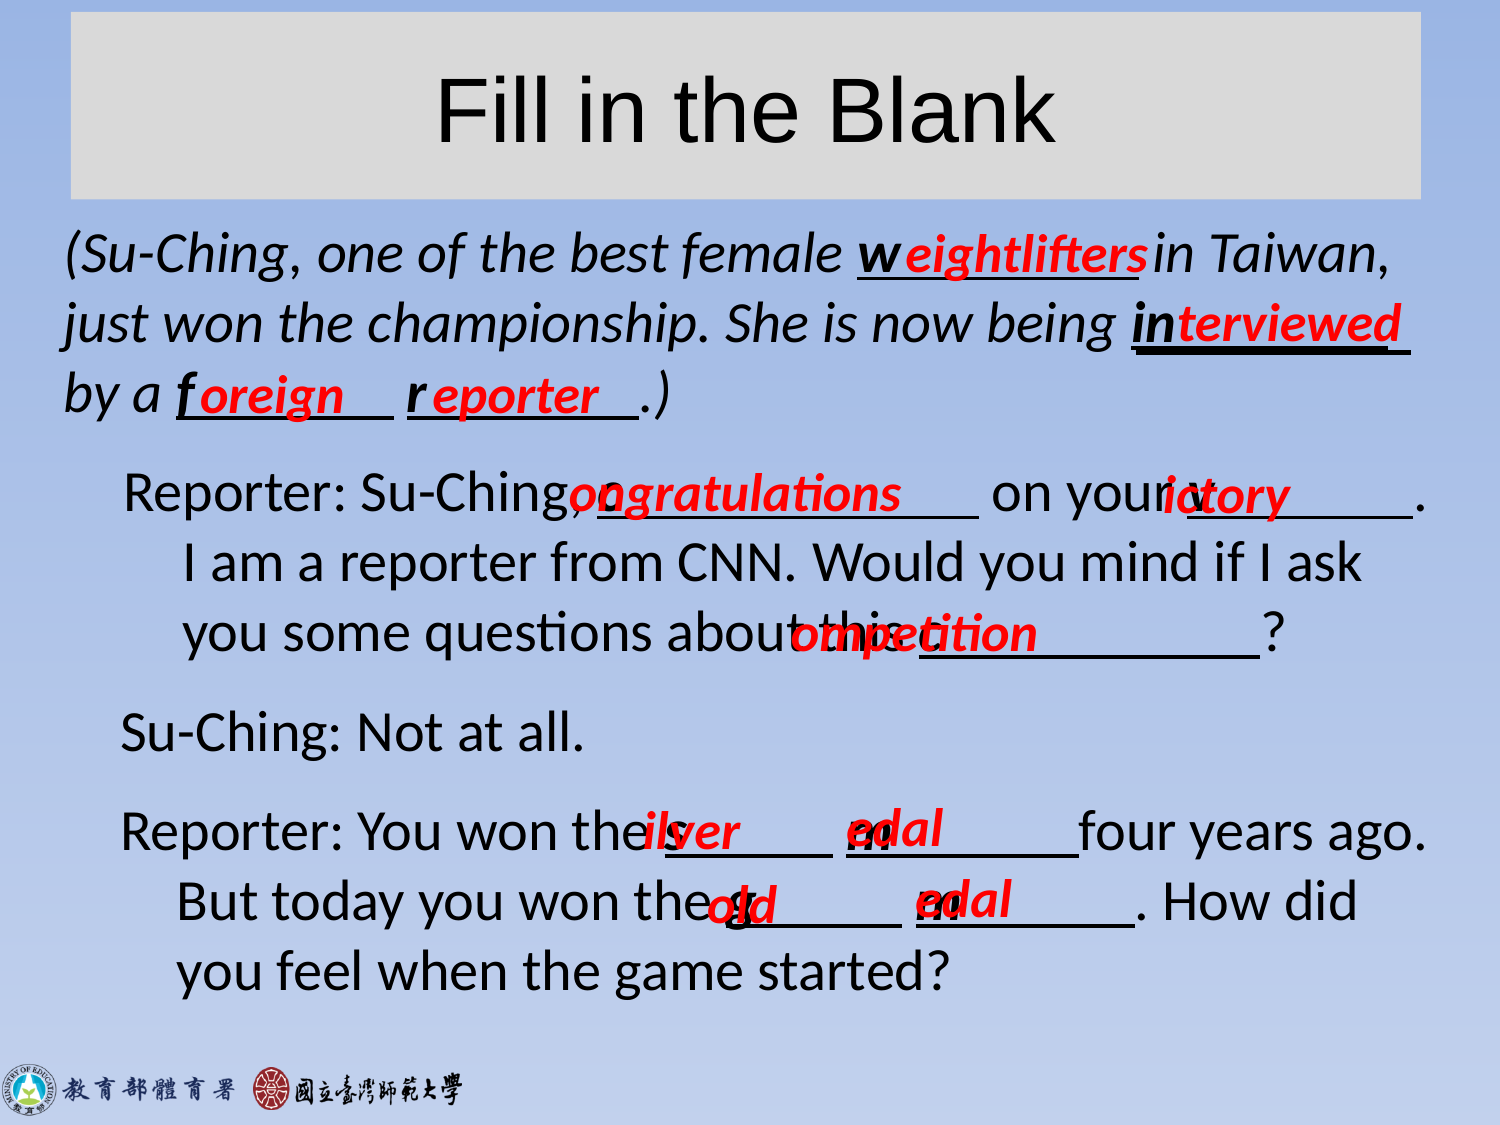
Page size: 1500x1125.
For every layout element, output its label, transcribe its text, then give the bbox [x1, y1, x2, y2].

text_box ictory [1147, 451, 1307, 533]
text_box terviewed [1161, 280, 1420, 361]
title Fill in the Blank [70, 11, 1421, 200]
text_box eporter [417, 352, 616, 434]
text_box ongratulations [553, 450, 921, 531]
text_box old [692, 862, 794, 943]
text_box ilver [627, 788, 757, 870]
list (Su-Ching, one of the best female w in Taiwan, just won the championship. She is now being in by a f r .) Reporter: Su-Ching, c on your v . I am a reporter from CNN. Would you mind if I ask you some questions about this c ? Su-Ching: Not at all. Reporter: You won the s m four years ago. But today you won the g m . How did you feel when the game started? [49, 207, 1464, 1062]
text_box oreign [184, 352, 362, 434]
text_box ompetition [775, 589, 1057, 671]
text_box eightlifters [890, 211, 1168, 292]
text_box edal [831, 784, 960, 866]
text_box edal [899, 856, 1029, 937]
